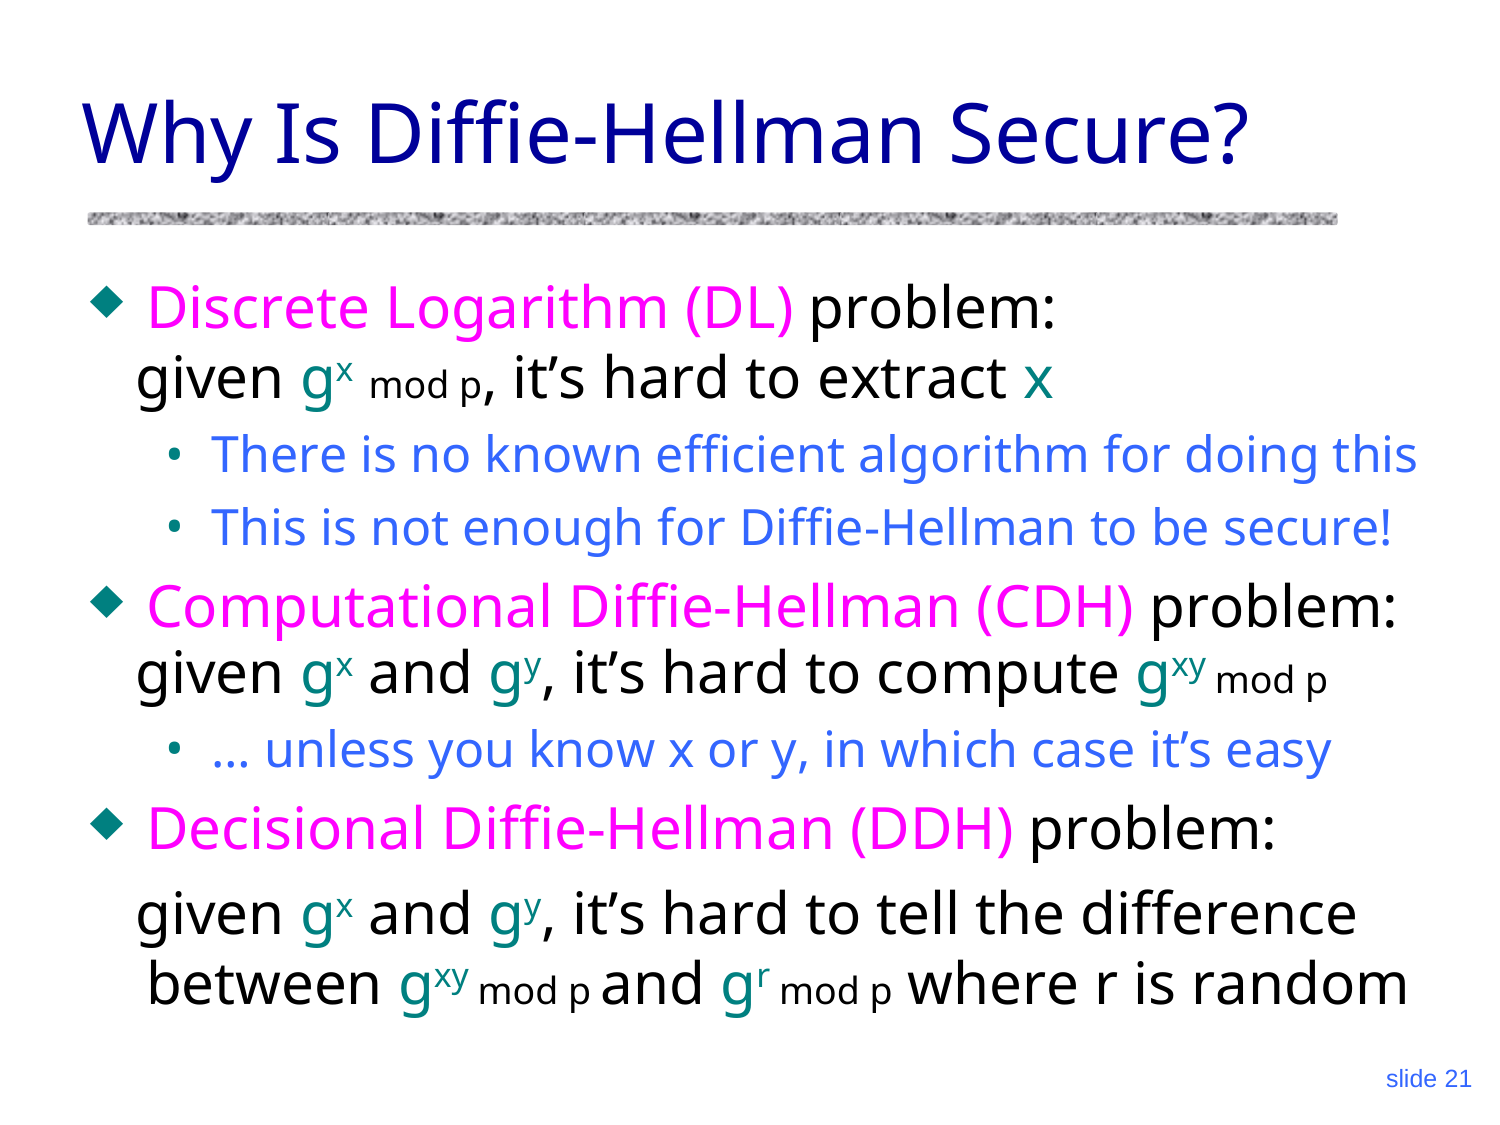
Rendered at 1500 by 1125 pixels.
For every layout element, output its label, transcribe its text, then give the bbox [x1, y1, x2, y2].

text_box slide <number> [1174, 1025, 1488, 1101]
list Discrete Logarithm (DL) problem: given gx mod p, it’s hard to extract x There is no known efficient algorithm for doing this This is not enough for Diffie-Hellman to be secure! Computational Diffie-Hellman (CDH) problem: given gx and gy, it’s hard to compute gxy mod p … unless you know x or y, in which case it’s easy Decisional Diffie-Hellman (DDH) problem: given gx and gy, it’s hard to tell the difference between gxy mod p and gr mod p where r is random [74, 262, 1463, 1075]
title Why Is Diffie-Hellman Secure? [66, 37, 1450, 188]
picture [87, 212, 1338, 226]
